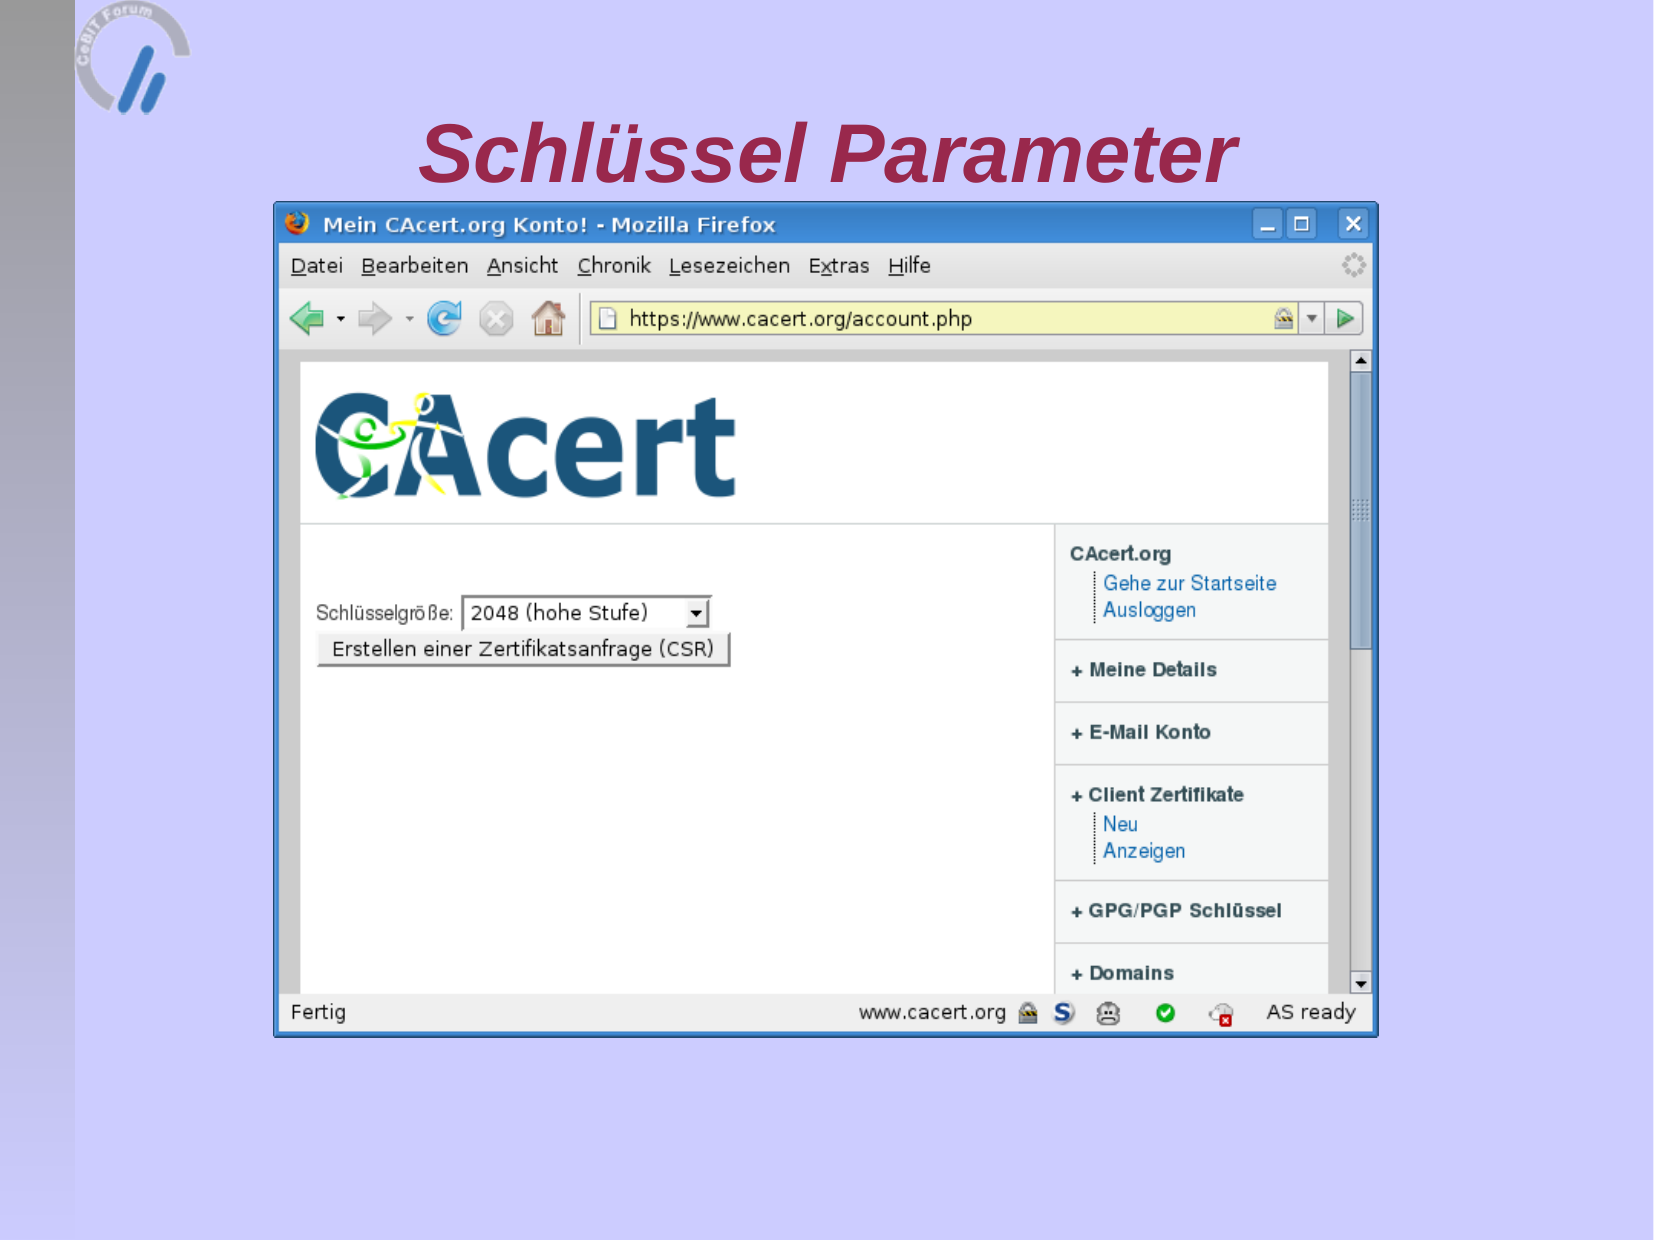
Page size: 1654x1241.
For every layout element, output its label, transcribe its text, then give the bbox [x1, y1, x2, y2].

picture [273, 257, 1379, 1038]
title Schlüssel Parameter [121, 49, 1534, 257]
